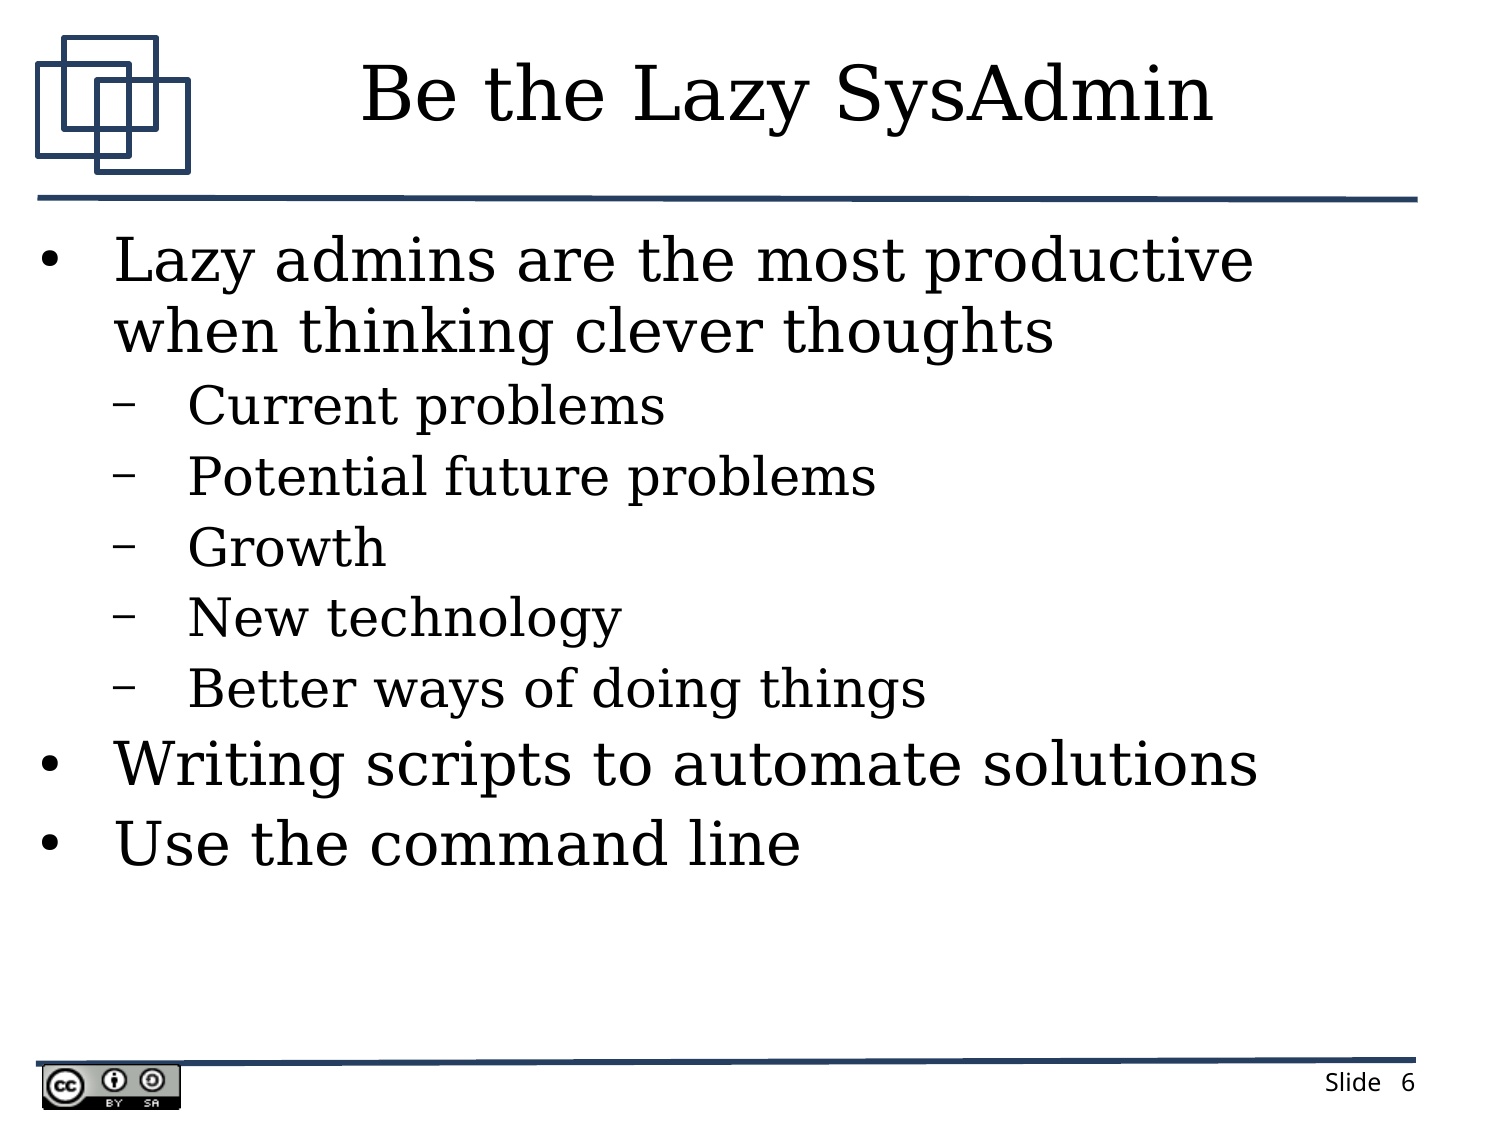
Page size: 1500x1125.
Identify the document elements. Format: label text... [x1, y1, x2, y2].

picture [42, 1064, 181, 1110]
title Be the Lazy SysAdmin [150, 0, 1425, 188]
list Lazy admins are the most productive when thinking clever thoughts Current problems Potential future problems Growth New technology Better ways of doing things Writing scripts to automate solutions Use the command line [37, 224, 1425, 968]
